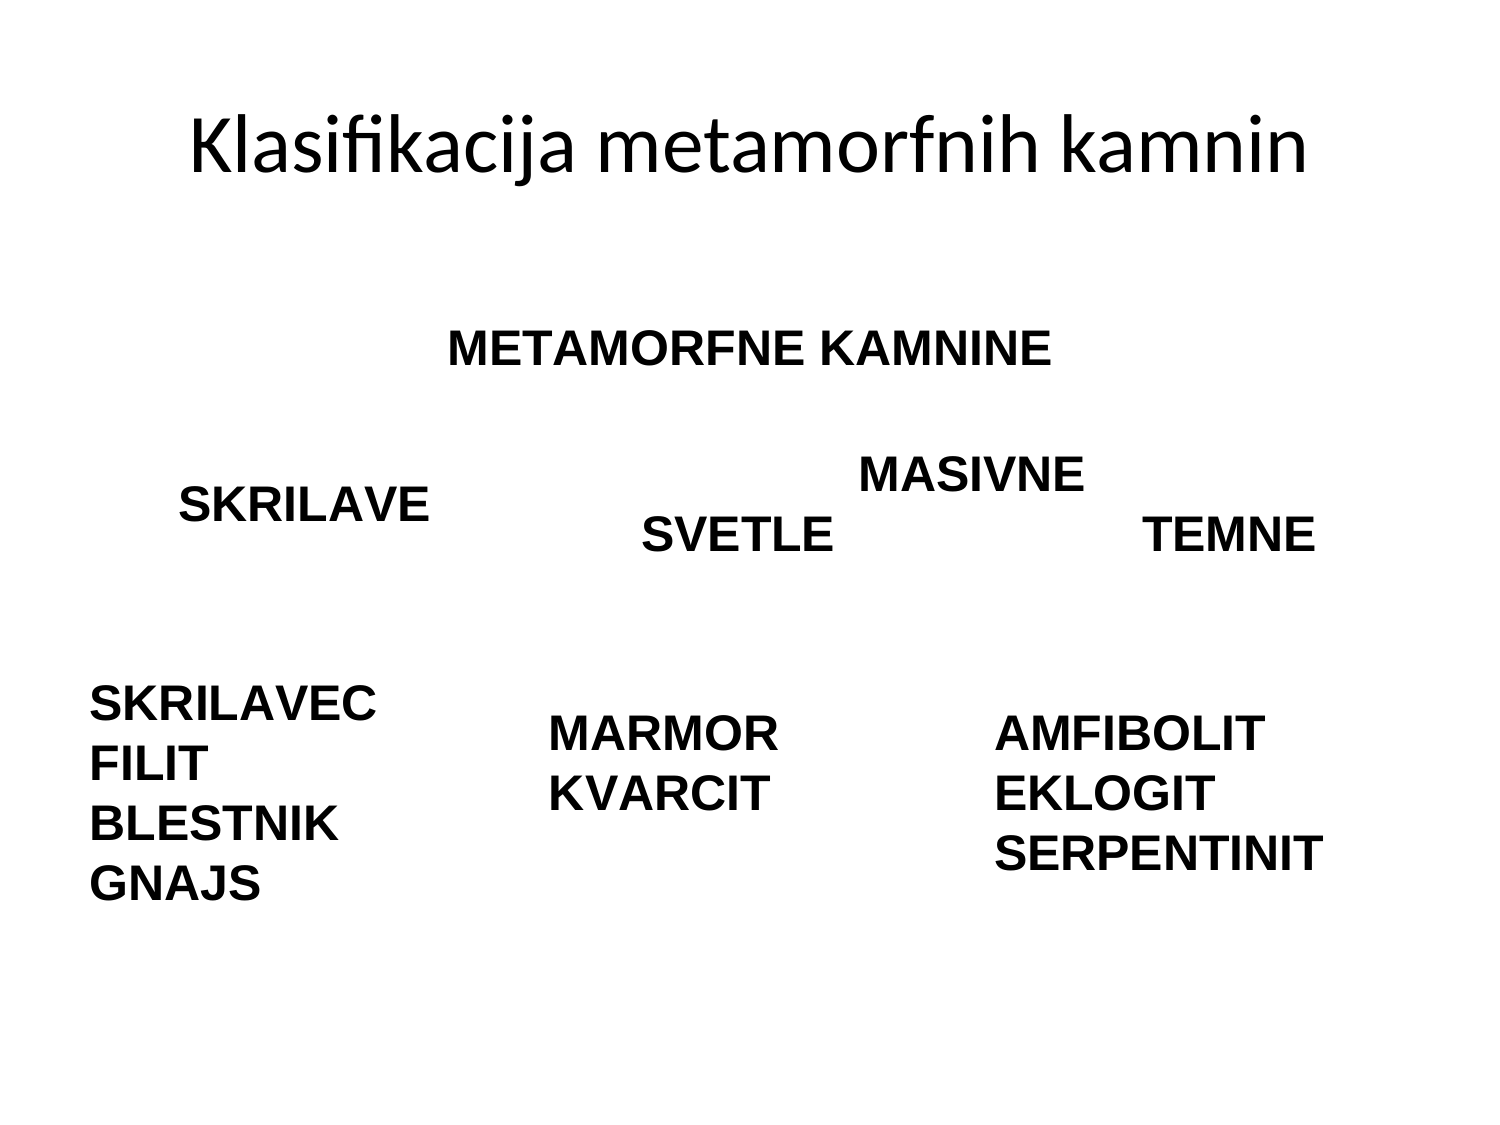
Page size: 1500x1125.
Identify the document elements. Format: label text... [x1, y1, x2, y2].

table_cell AMFIBOLIT EKLOGIT SERPENTINIT [979, 575, 1425, 1005]
table_cell SKRILAVE [75, 428, 534, 575]
table_header METAMORFNE KAMNINE [75, 262, 1425, 428]
table_cell MASIVNE SVETLE TEMNE [534, 428, 1425, 575]
table_cell SKRILAVEC FILIT BLESTNIK GNAJS [75, 575, 534, 1005]
table_cell MARMOR KVARCIT [534, 575, 979, 1005]
title Klasifikacija metamorfnih kamnin [75, 45, 1426, 233]
